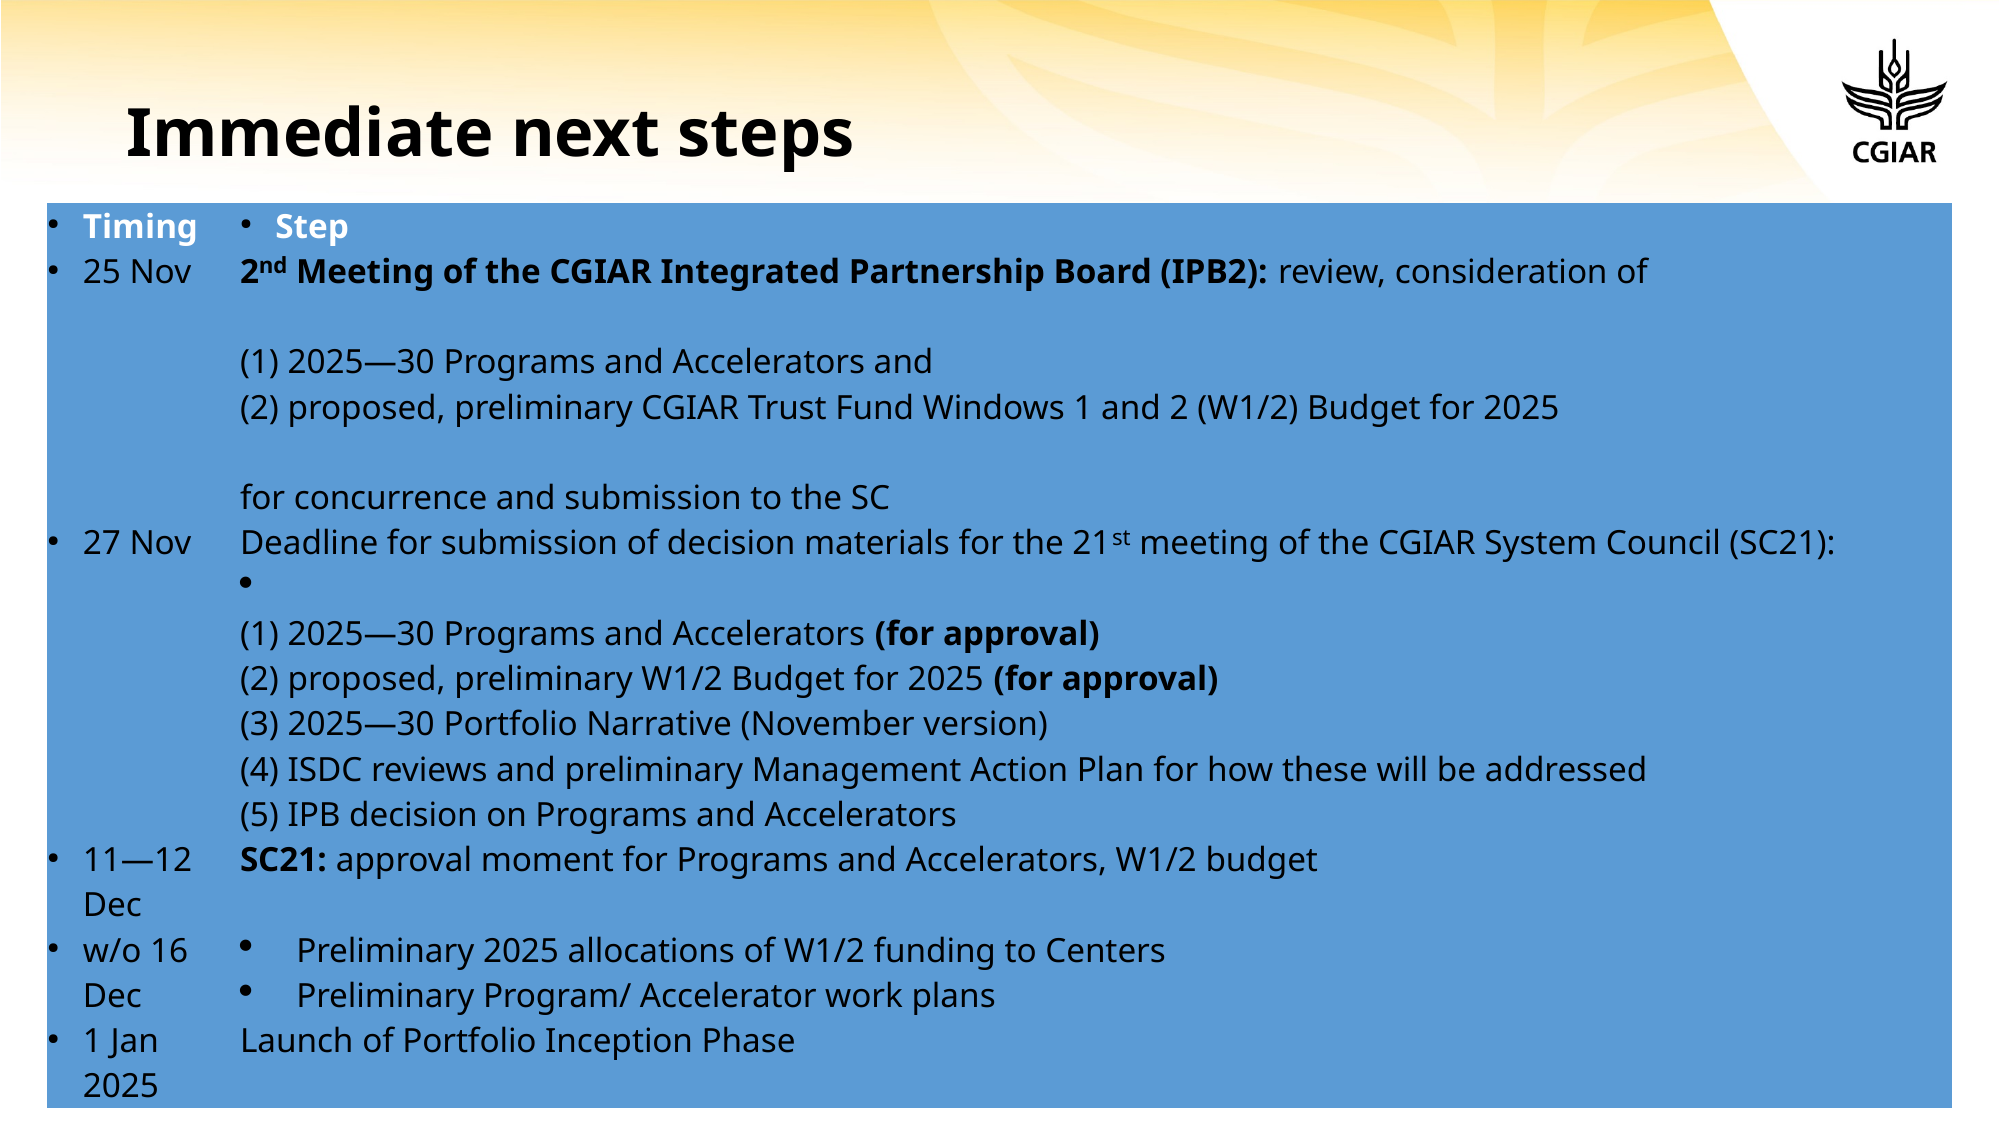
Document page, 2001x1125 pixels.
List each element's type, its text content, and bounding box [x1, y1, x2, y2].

table_cell 27 Nov [47, 519, 240, 836]
table_cell 11—12 Dec [47, 836, 240, 927]
table_cell 2nd Meeting of the CGIAR Integrated Partnership Board (IPB2): review, consideration of (1) 2025—30 Programs and Accelerators and (2) proposed, preliminary CGIAR Trust Fund Windows 1 and 2 (W1/2) Budget for 2025 for concurrence and submission to the SC [240, 248, 1952, 519]
table_cell 25 Nov [47, 248, 240, 519]
table_cell 1 Jan 2025 [47, 1017, 240, 1108]
title Immediate next steps [118, 81, 1873, 178]
table_cell w/o 16 Dec [47, 927, 240, 1017]
table_cell Deadline for submission of decision materials for the 21st meeting of the CGIAR System Council (SC21): (1) 2025—30 Programs and Accelerators (for approval) (2) proposed, preliminary W1/2 Budget for 2025 (for approval) (3) 2025—30 Portfolio Narrative (November version) (4) ISDC reviews and preliminary Management Action Plan for how these will be addressed (5) IPB decision on Programs and Accelerators [240, 519, 1952, 836]
table_cell Launch of Portfolio Inception Phase [240, 1017, 1952, 1108]
table_header Timing [47, 203, 240, 248]
table_cell SC21: approval moment for Programs and Accelerators, W1/2 budget [240, 836, 1952, 927]
table_cell Preliminary 2025 allocations of W1/2 funding to Centers Preliminary Program/ Accelerator work plans [240, 927, 1952, 1017]
table_header Step [240, 203, 1952, 248]
